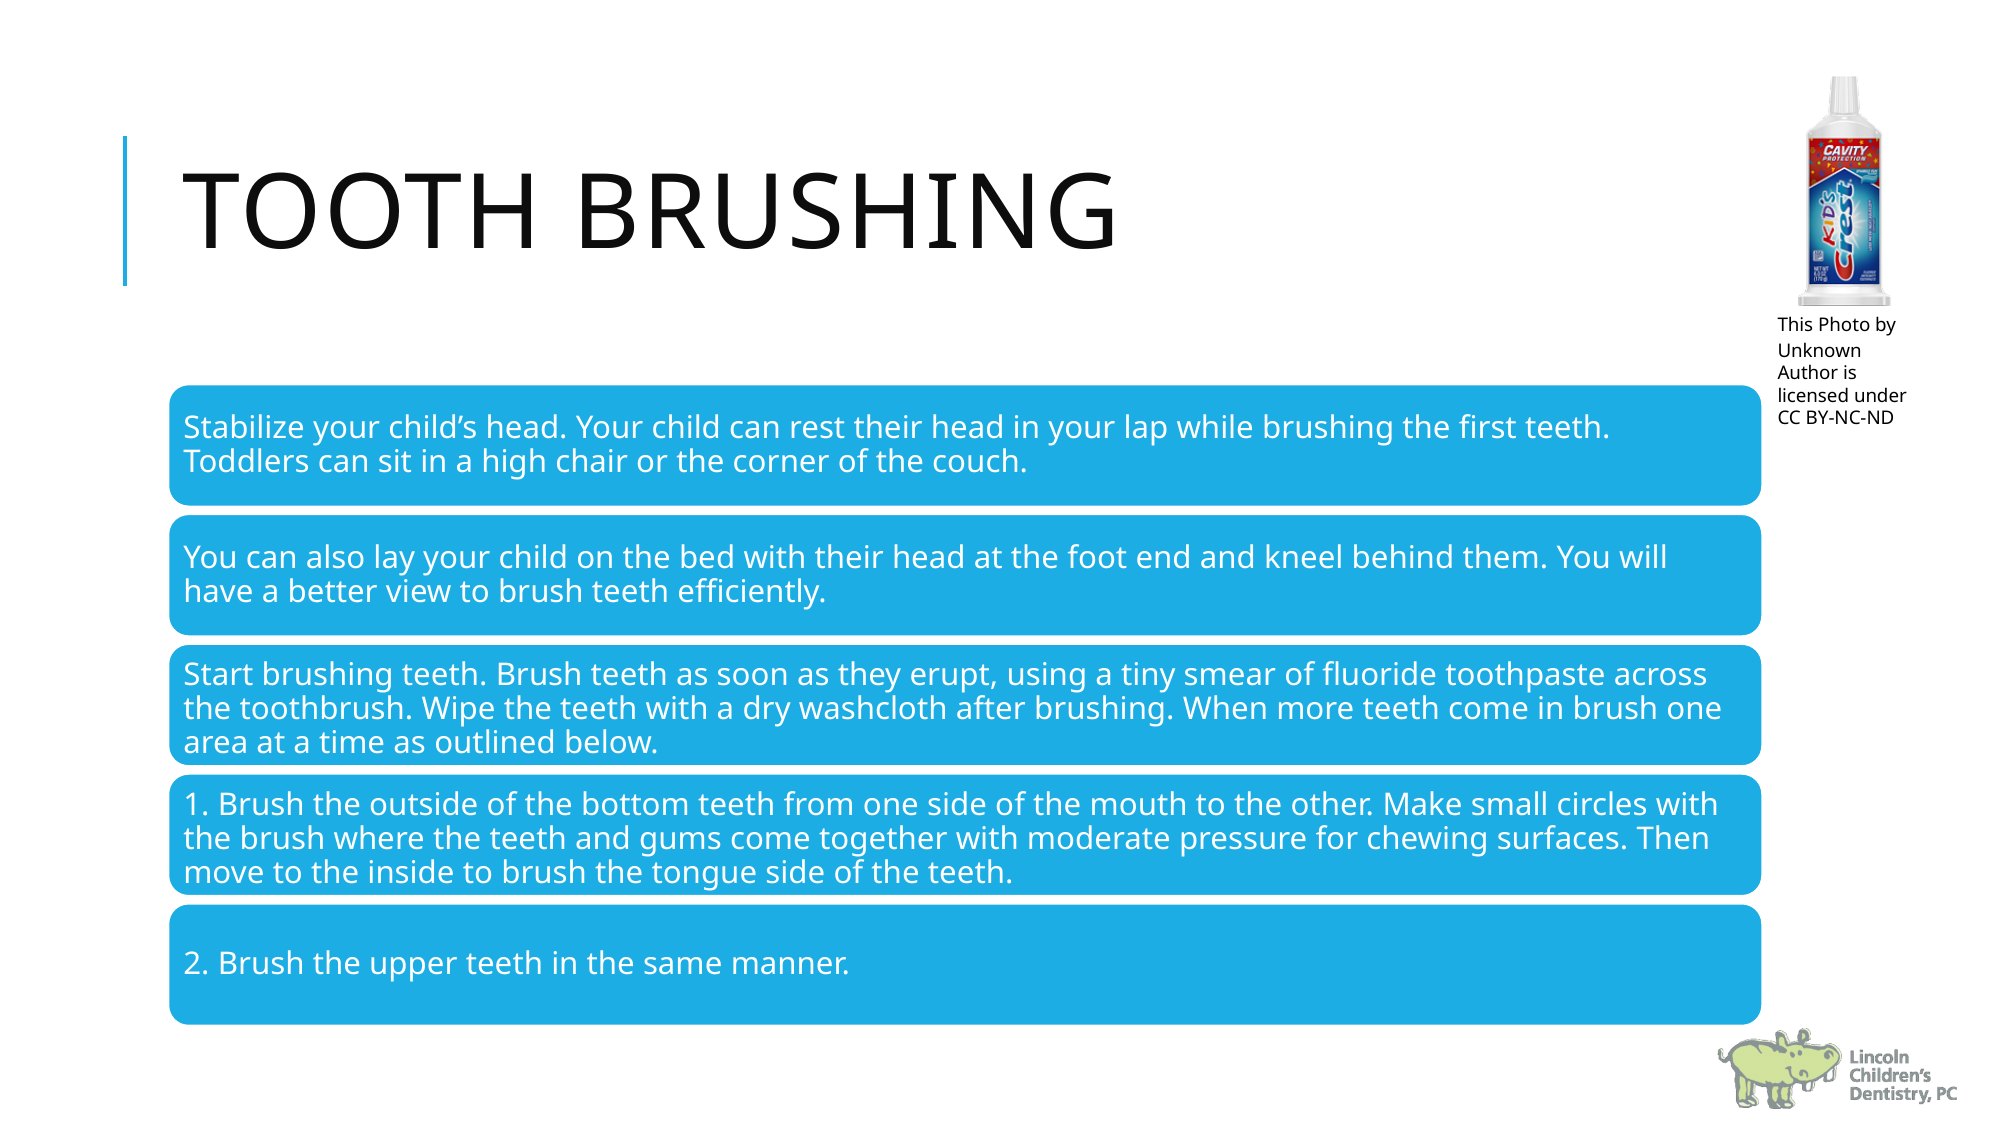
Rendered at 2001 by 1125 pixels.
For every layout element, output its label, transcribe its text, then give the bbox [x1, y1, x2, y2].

picture [1795, 76, 1894, 305]
text_box You can also lay your child on the bed with their head at the foot end and kneel behind them. You will have a better view to brush teeth efficiently. [168, 513, 1763, 637]
title Tooth brushing [168, 96, 1763, 343]
text_box 1. Brush the outside of the bottom teeth from one side of the mouth to the other. Make small circles with the brush where the teeth and gums come together with moderate pressure for chewing surfaces. Then move to the inside to brush the tongue side of the teeth. [168, 773, 1763, 897]
text_box Start brushing teeth. Brush teeth as soon as they erupt, using a tiny smear of fluoride toothpaste across the toothbrush. Wipe the teeth with a dry washcloth after brushing. When more teeth come in brush one area at a time as outlined below. [168, 643, 1763, 767]
picture [1717, 1028, 1957, 1109]
text_box 2. Brush the upper teeth in the same manner. [168, 903, 1763, 1027]
text_box This Photo by Unknown Author is licensed under CC BY-NC-ND [1762, 305, 1927, 412]
text_box Stabilize your child’s head. Your child can rest their head in your lap while brushing the first teeth. Toddlers can sit in a high chair or the corner of the couch. [168, 384, 1763, 507]
